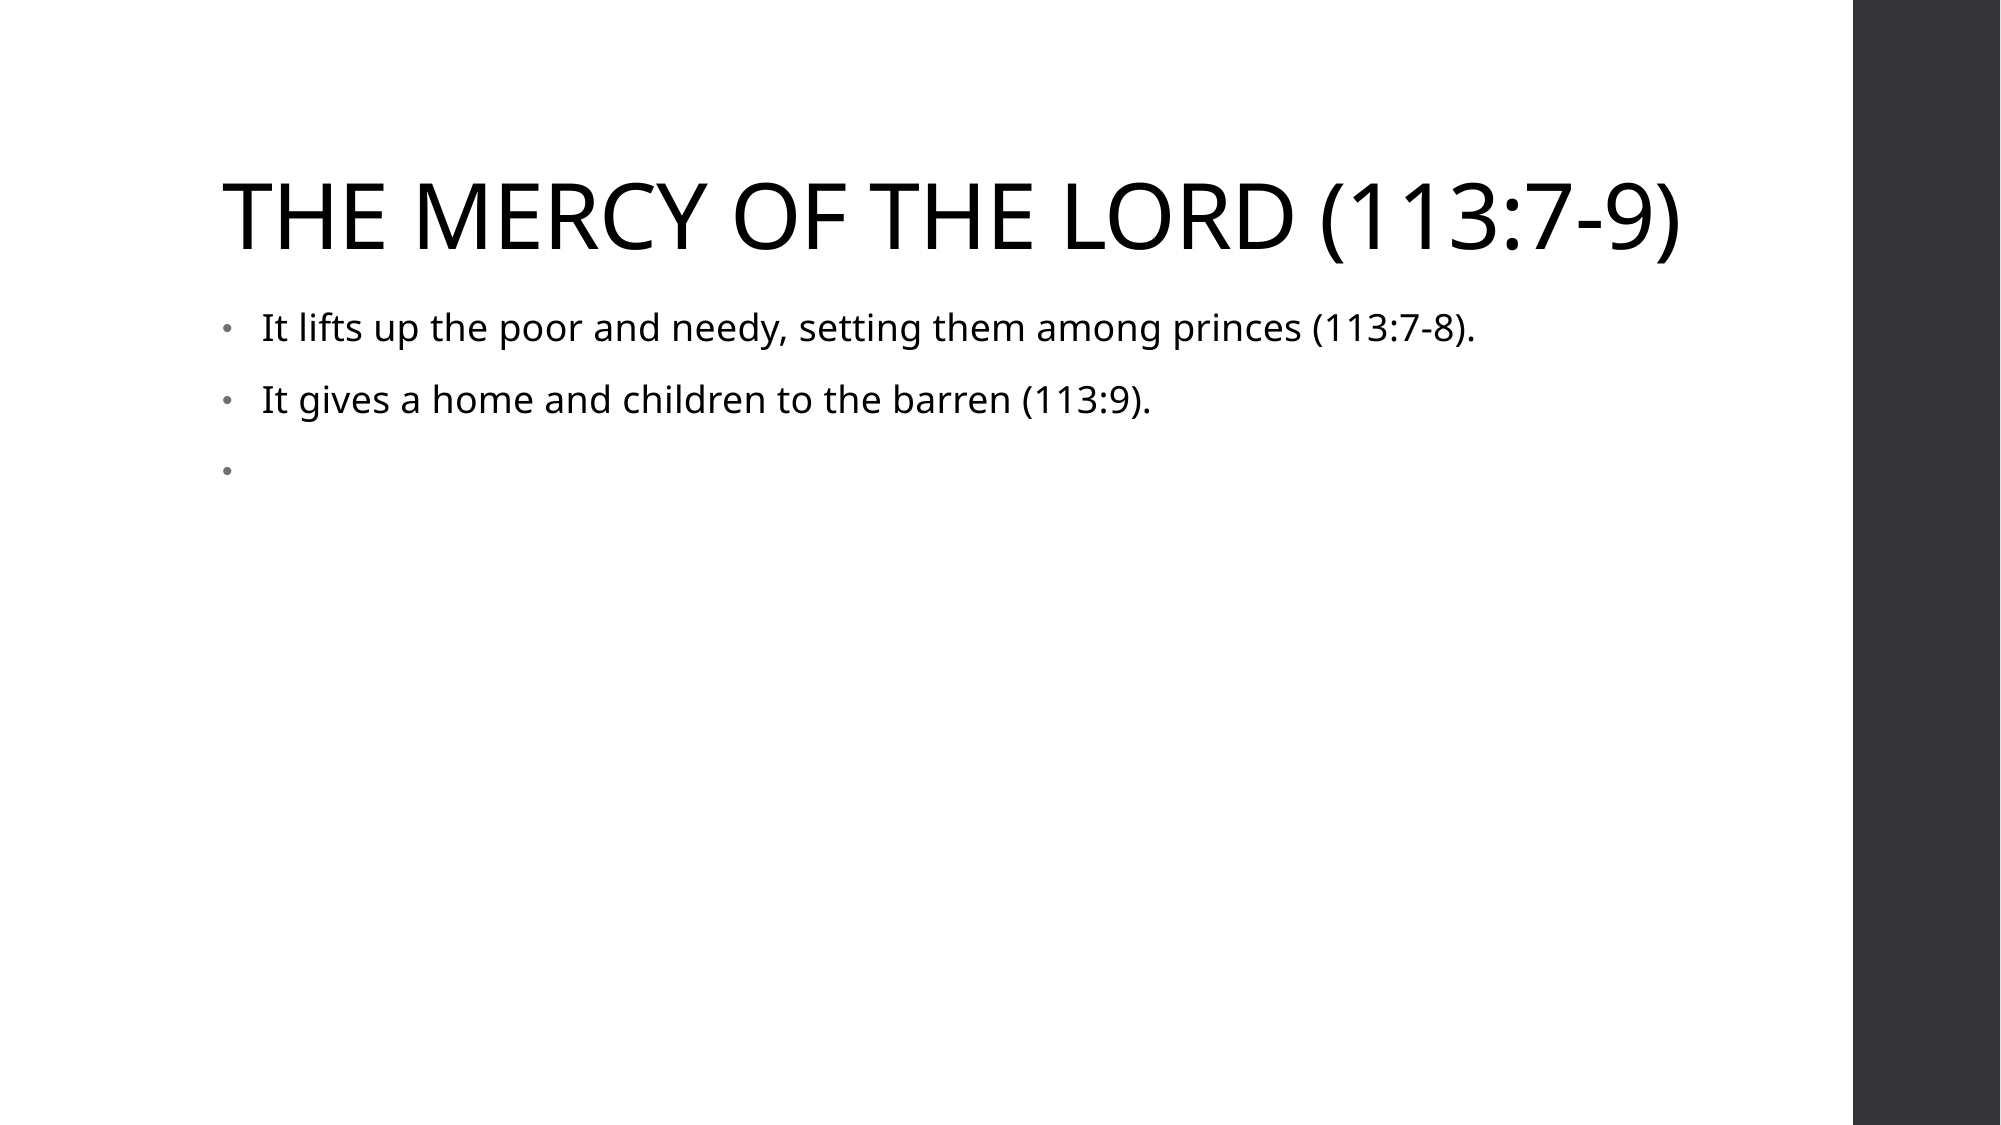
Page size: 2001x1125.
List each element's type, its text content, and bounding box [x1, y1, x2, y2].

title THE MERCY OF THE LORD (113:7-9) [206, 60, 1797, 278]
list It lifts up the poor and needy, setting them among princes (113:7-8). It gives a home and children to the barren (113:9). [206, 299, 1617, 1014]
